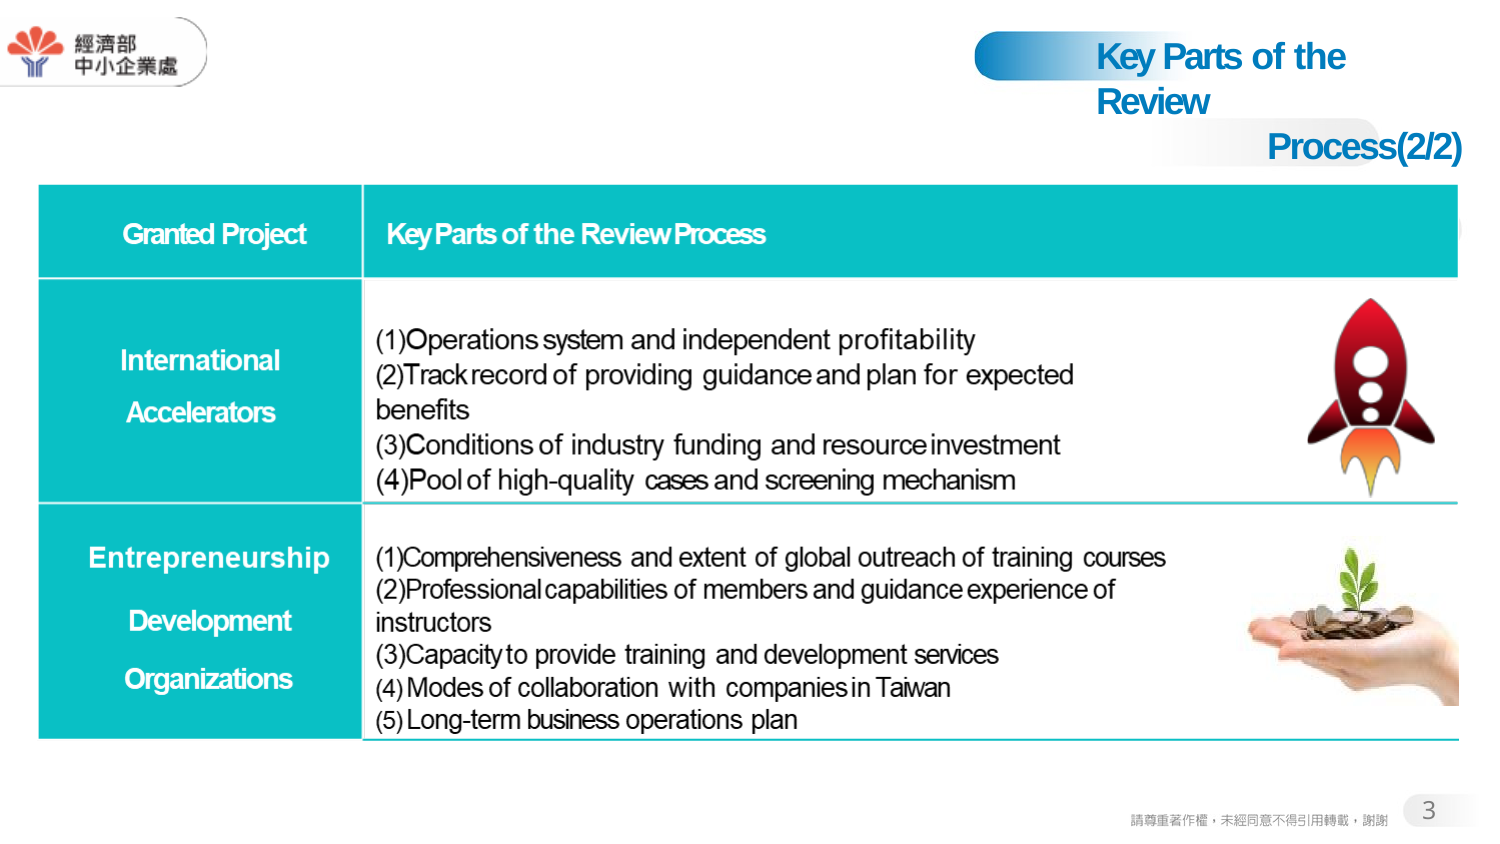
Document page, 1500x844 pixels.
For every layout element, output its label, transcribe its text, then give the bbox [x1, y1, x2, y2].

picture [37, 184, 1459, 752]
text_box [0, 18, 207, 87]
text_box Key Parts of the Review Process(2/2) [1093, 30, 1465, 125]
text_box [1308, 299, 1435, 497]
text_box [975, 31, 1479, 826]
text_box 3 [1417, 790, 1454, 828]
